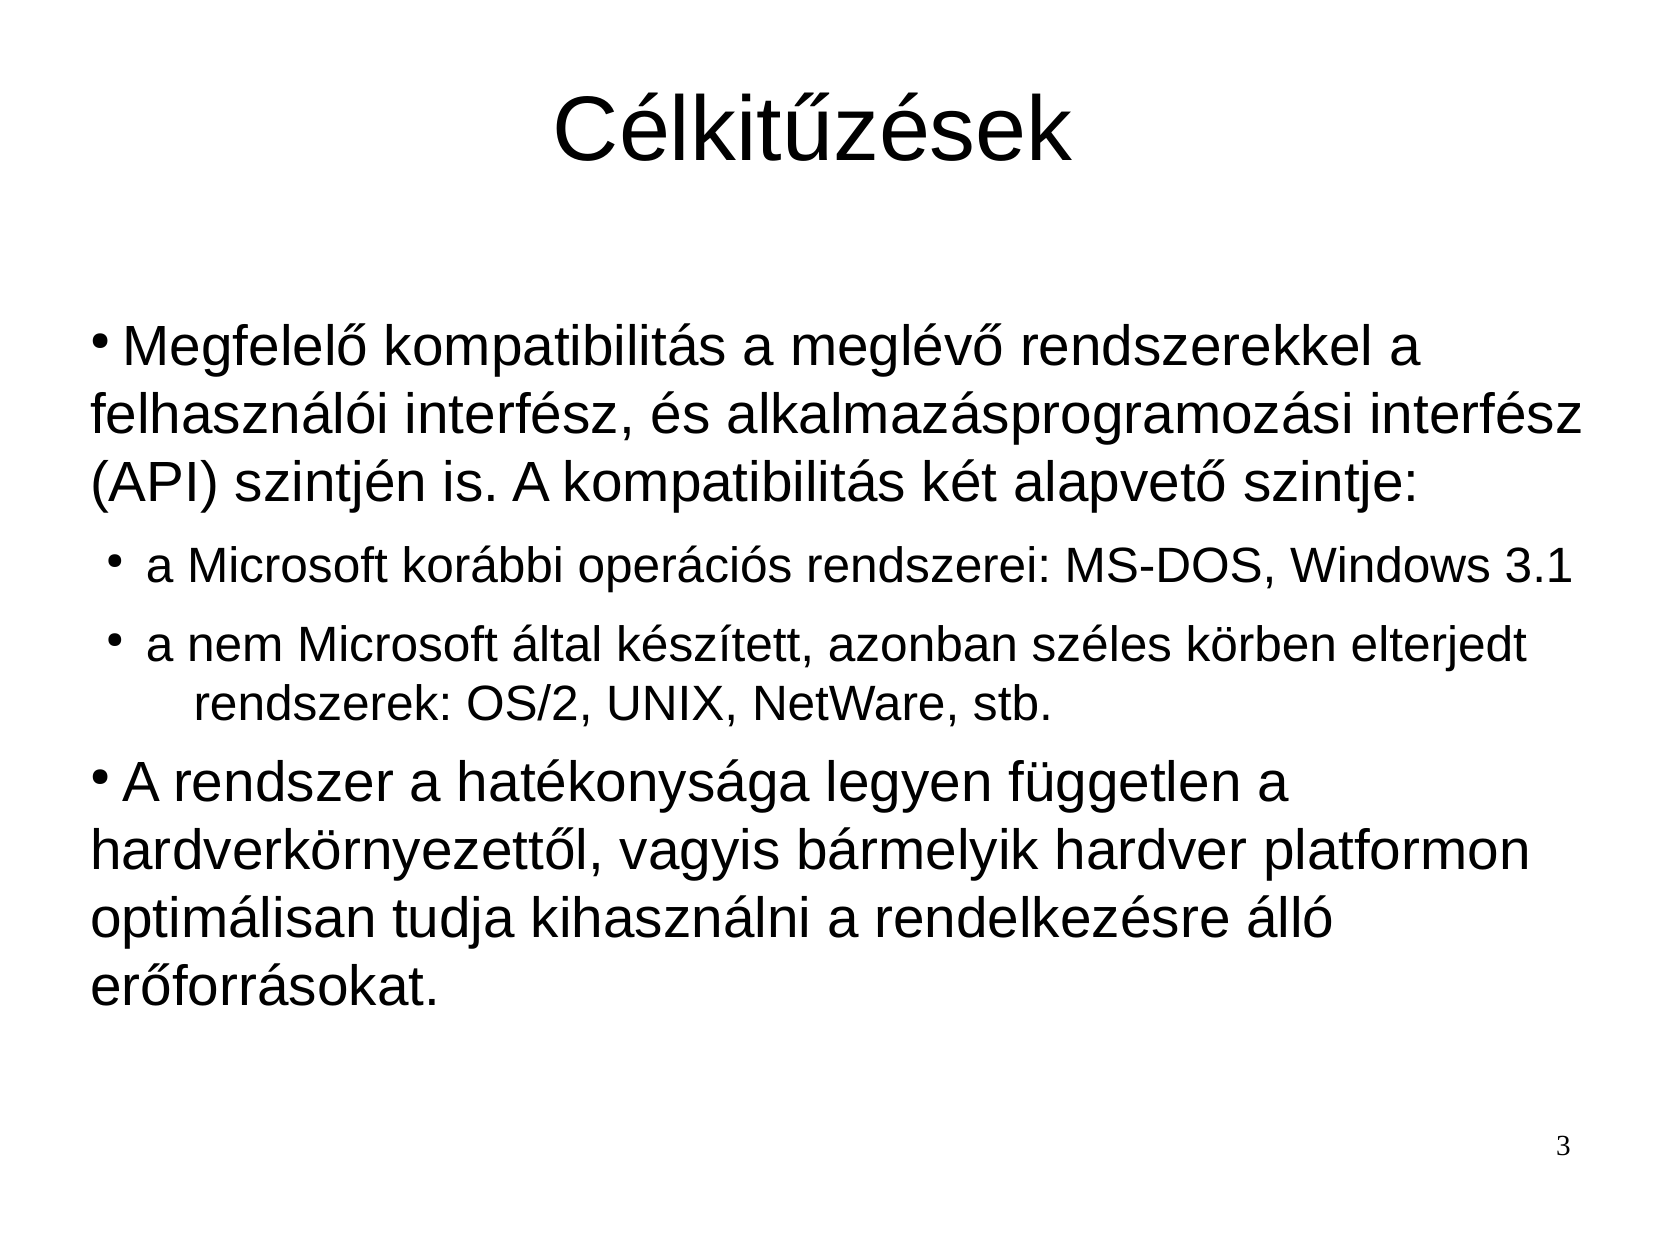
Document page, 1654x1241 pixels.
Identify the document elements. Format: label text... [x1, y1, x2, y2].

list Megfelelő kompatibilitás a meglévő rendszerekkel a felhasználói interfész, és alkalmazásprogramozási interfész (API) szintjén is. A kompatibilitás két alapvető szintje: a Microsoft korábbi operációs rendszerei: MS-DOS, Windows 3.1 a nem Microsoft által készített, azonban széles körben elterjedt rendszerek: OS/2, UNIX, NetWare, stb. A rendszer a hatékonysága legyen független a hardverkörnyezettől, vagyis bármelyik hardver platformon optimálisan tudja kihasználni a rendelkezésre álló erőforrásokat. [27, 300, 1630, 1033]
title Célkitűzések [110, 20, 1517, 228]
